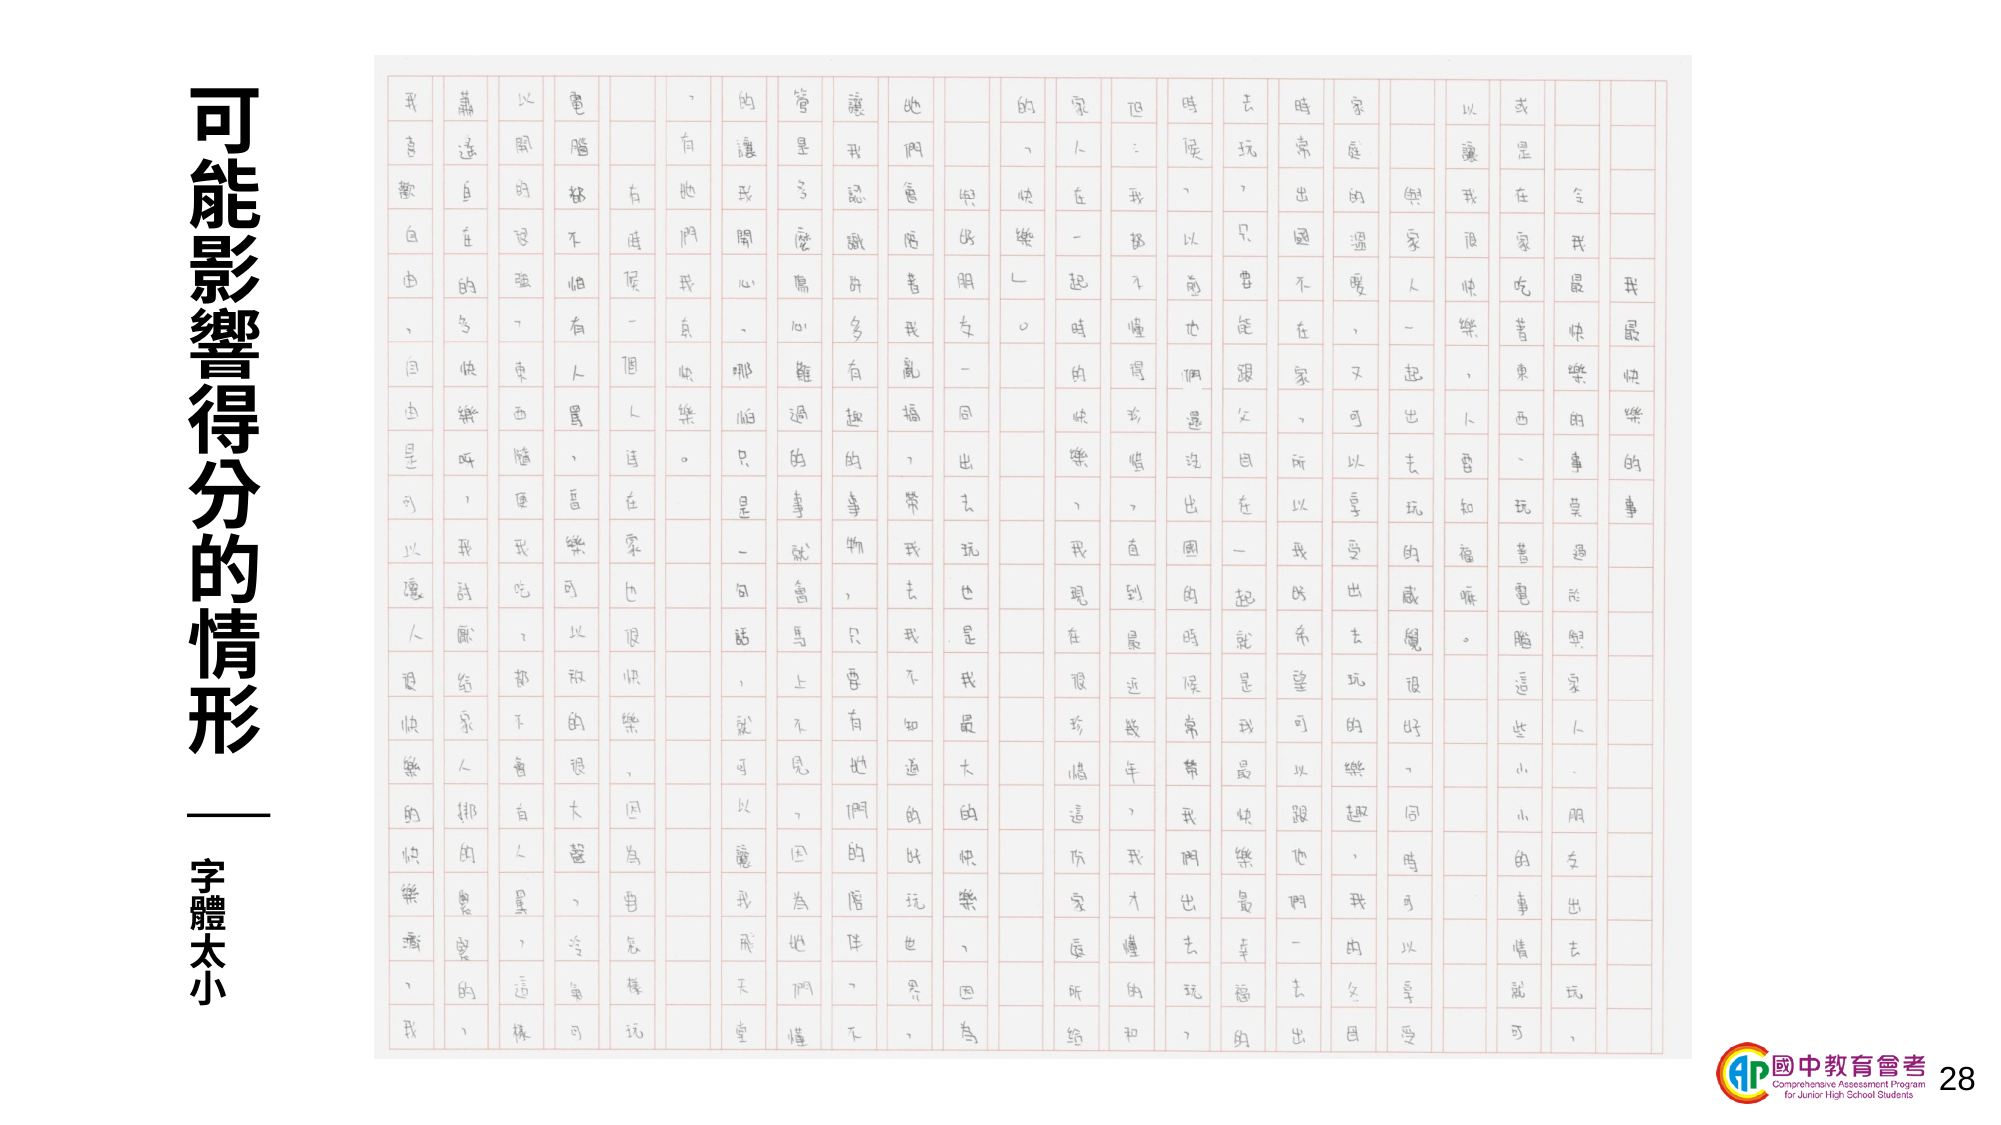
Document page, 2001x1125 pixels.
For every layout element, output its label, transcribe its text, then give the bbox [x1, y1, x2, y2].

picture [374, 55, 1692, 1059]
text_box [1923, 1047, 2000, 1108]
text_box 可能影響得分的情形 ｜字體太小 [168, 66, 284, 1023]
